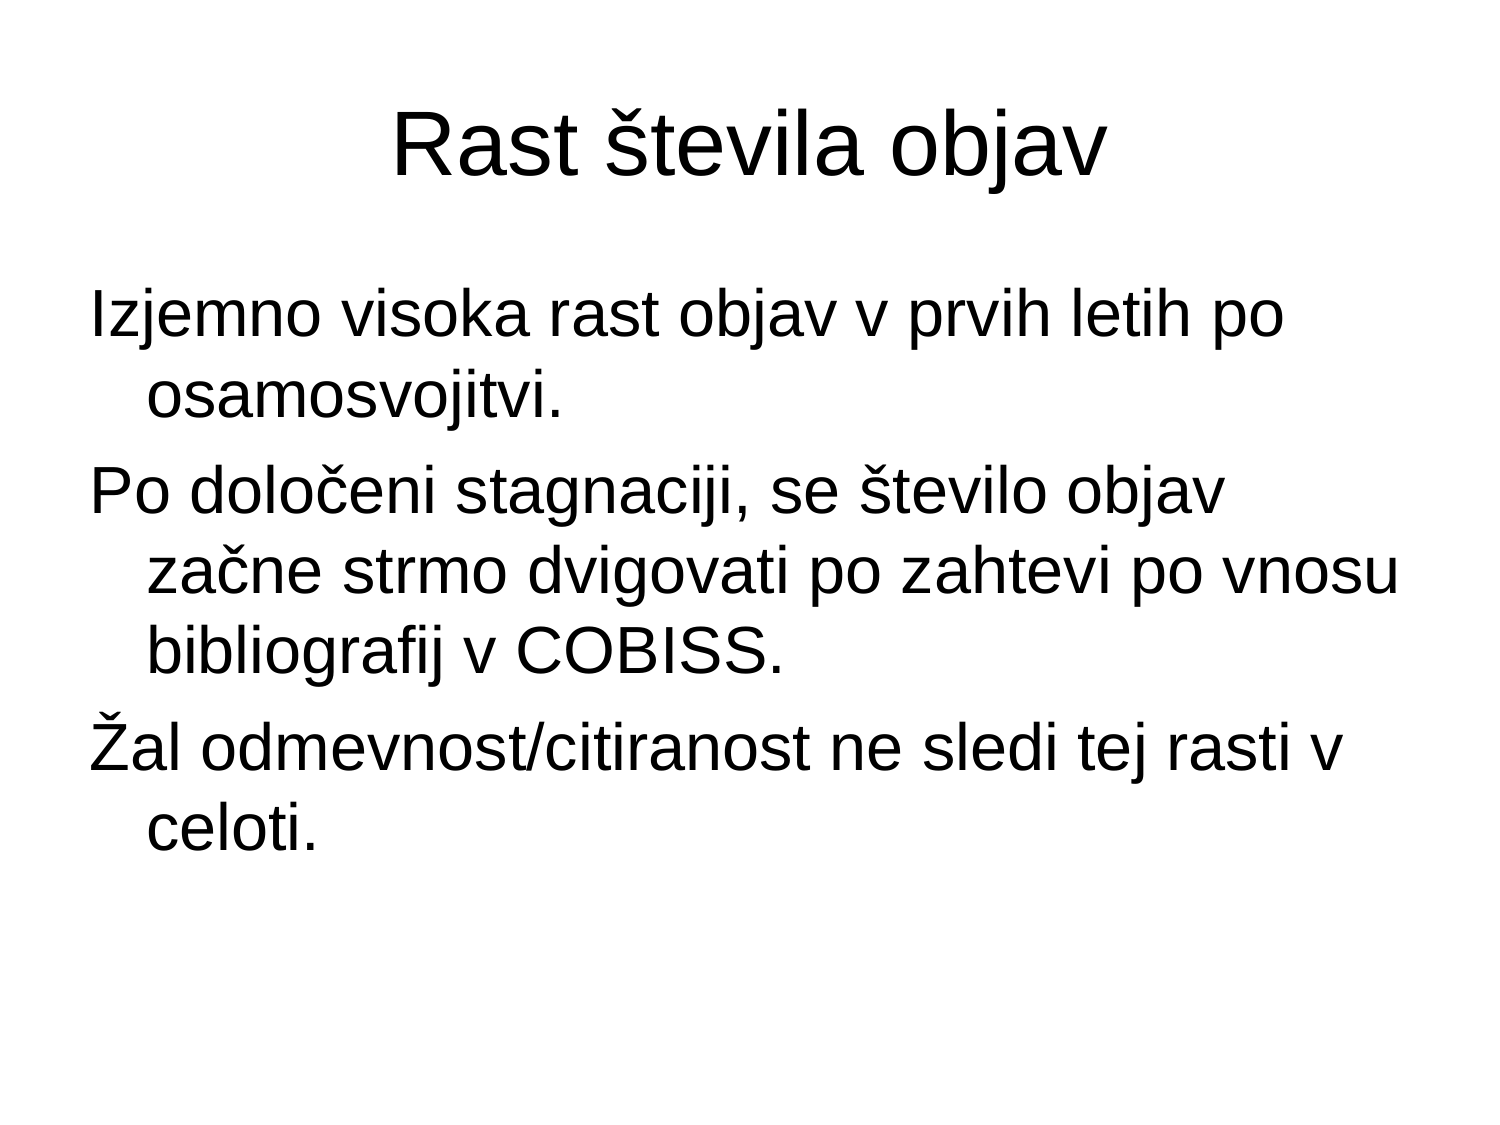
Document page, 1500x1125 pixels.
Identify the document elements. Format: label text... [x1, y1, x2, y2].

list Izjemno visoka rast objav v prvih letih po osamosvojitvi. Po določeni stagnaciji, se število objav začne strmo dvigovati po zahtevi po vnosu bibliografij v COBISS. Žal odmevnost/citiranost ne sledi tej rasti v celoti. [75, 262, 1426, 1006]
title Rast števila objav [75, 45, 1426, 233]
